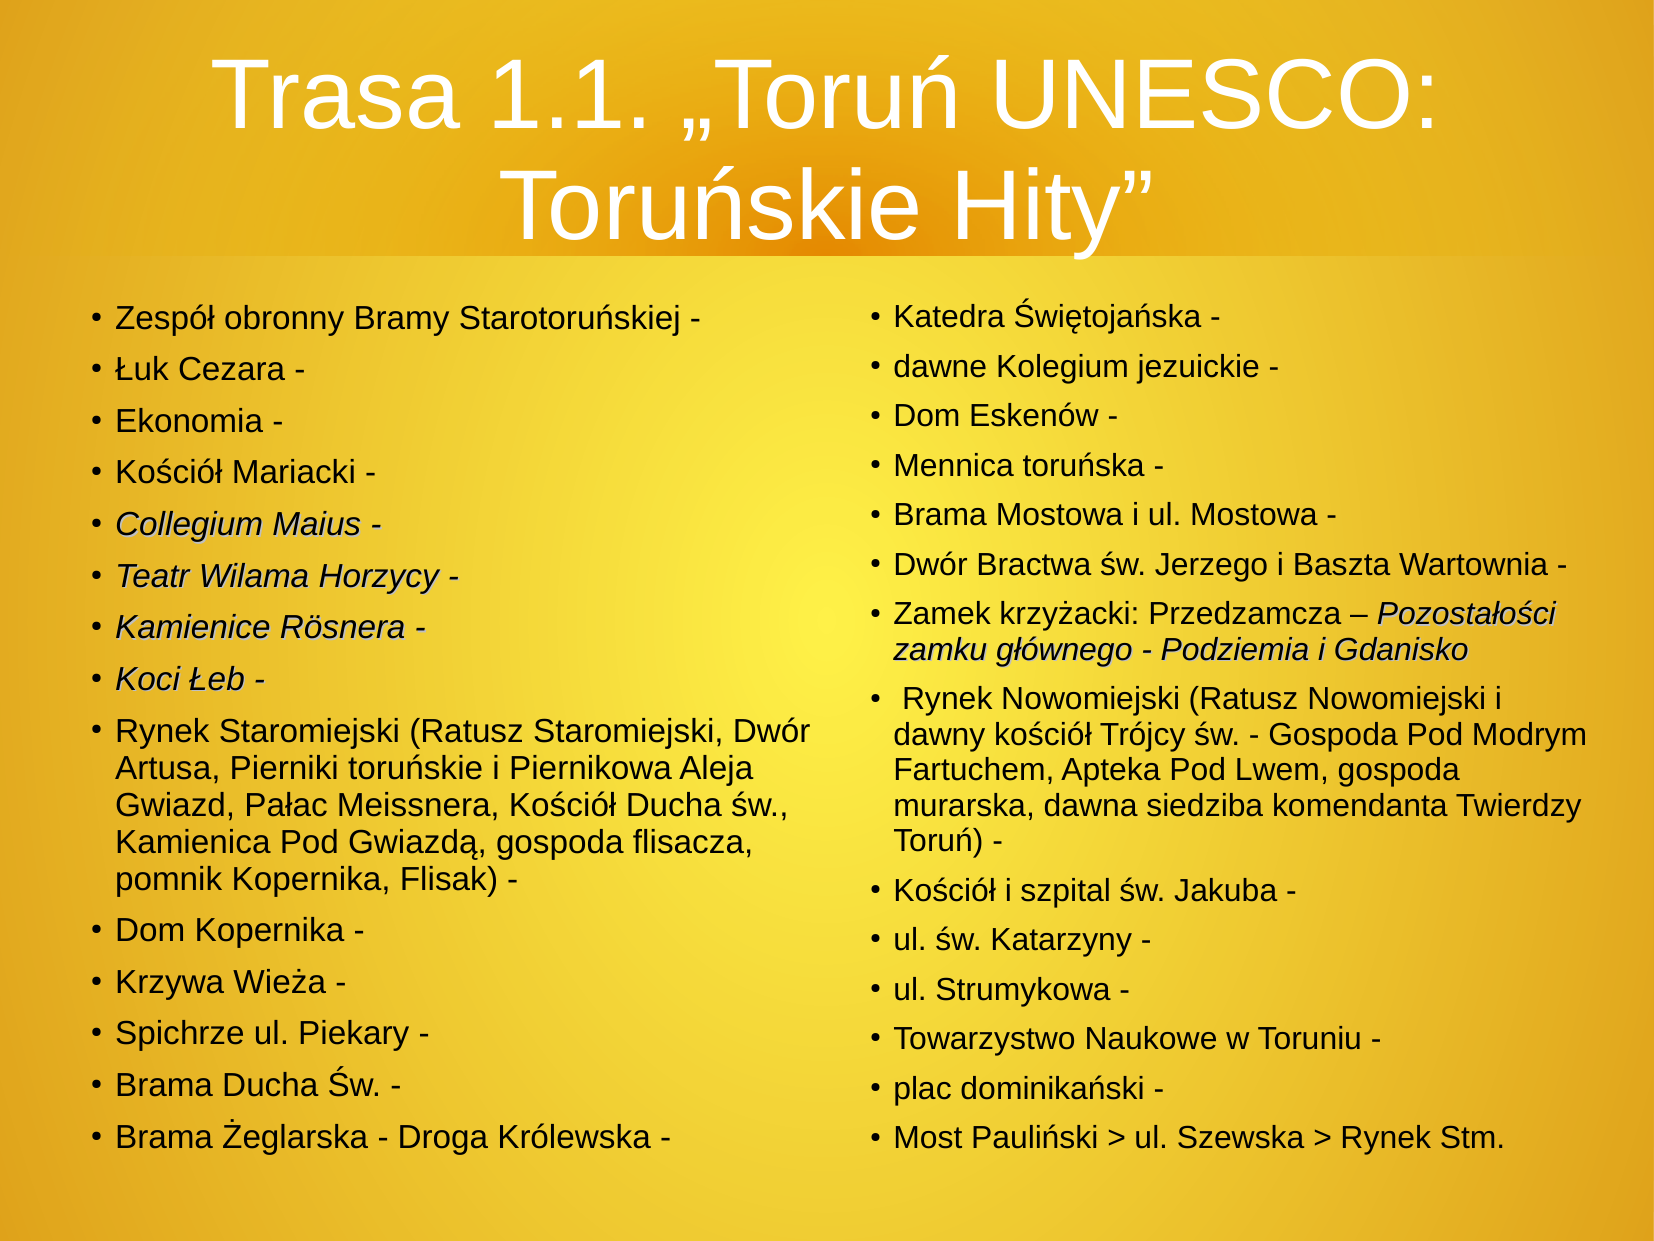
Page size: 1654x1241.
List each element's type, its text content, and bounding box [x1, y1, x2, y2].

title Trasa 1.1. „Toruń UNESCO: Toruńskie Hity” [82, 38, 1571, 261]
list Zespół obronny Bramy Starotoruńskiej - Łuk Cezara - Ekonomia - Kościół Mariacki - Collegium Maius - Teatr Wilama Horzycy - Kamienice Rösnera - Koci Łeb - Rynek Staromiejski (Ratusz Staromiejski, Dwór Artusa, Pierniki toruńskie i Piernikowa Aleja Gwiazd, Pałac Meissnera, Kościół Ducha św., Kamienica Pod Gwiazdą, gospoda flisacza, pomnik Kopernika, Flisak) - Dom Kopernika - Krzywa Wieża - Spichrze ul. Piekary - Brama Ducha Św. - Brama Żeglarska - Droga Królewska - [82, 299, 815, 1158]
list Katedra Świętojańska - dawne Kolegium jezuickie - Dom Eskenów - Mennica toruńska - Brama Mostowa i ul. Mostowa - Dwór Bractwa św. Jerzego i Baszta Wartownia - Zamek krzyżacki: Przedzamcza – Pozostałości zamku głównego - Podziemia i Gdanisko Rynek Nowomiejski (Ratusz Nowomiejski i dawny kościół Trójcy św. - Gospoda Pod Modrym Fartuchem, Apteka Pod Lwem, gospoda murarska, dawna siedziba komendanta Twierdzy Toruń) - Kościół i szpital św. Jakuba - ul. św. Katarzyny - ul. Strumykowa - Towarzystwo Naukowe w Toruniu - plac dominikański - Most Pauliński > ul. Szewska > Rynek Stm. [862, 299, 1595, 1158]
